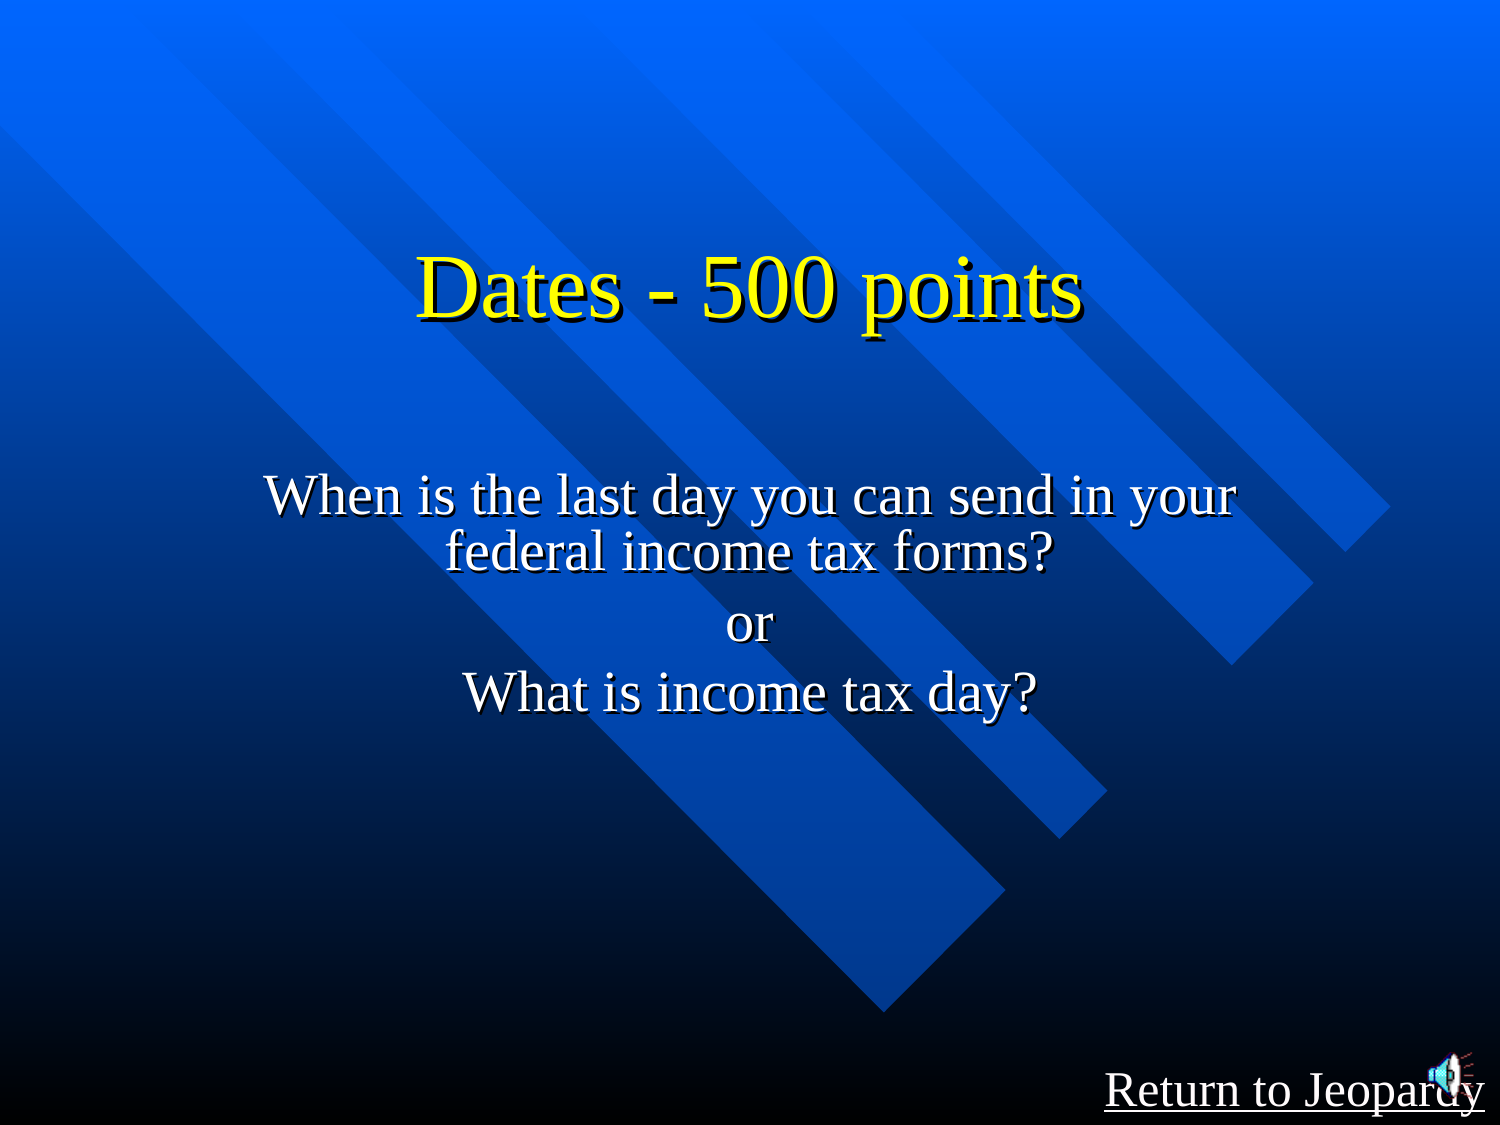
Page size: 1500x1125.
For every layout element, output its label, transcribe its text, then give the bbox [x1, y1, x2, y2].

title Dates - 500 points [112, 187, 1388, 375]
text_box Return to Jeopardy [1089, 1048, 1500, 1125]
subtitle When is the last day you can send in your federal income tax forms? or What is income tax day? [225, 462, 1276, 751]
picture [1426, 1051, 1477, 1102]
